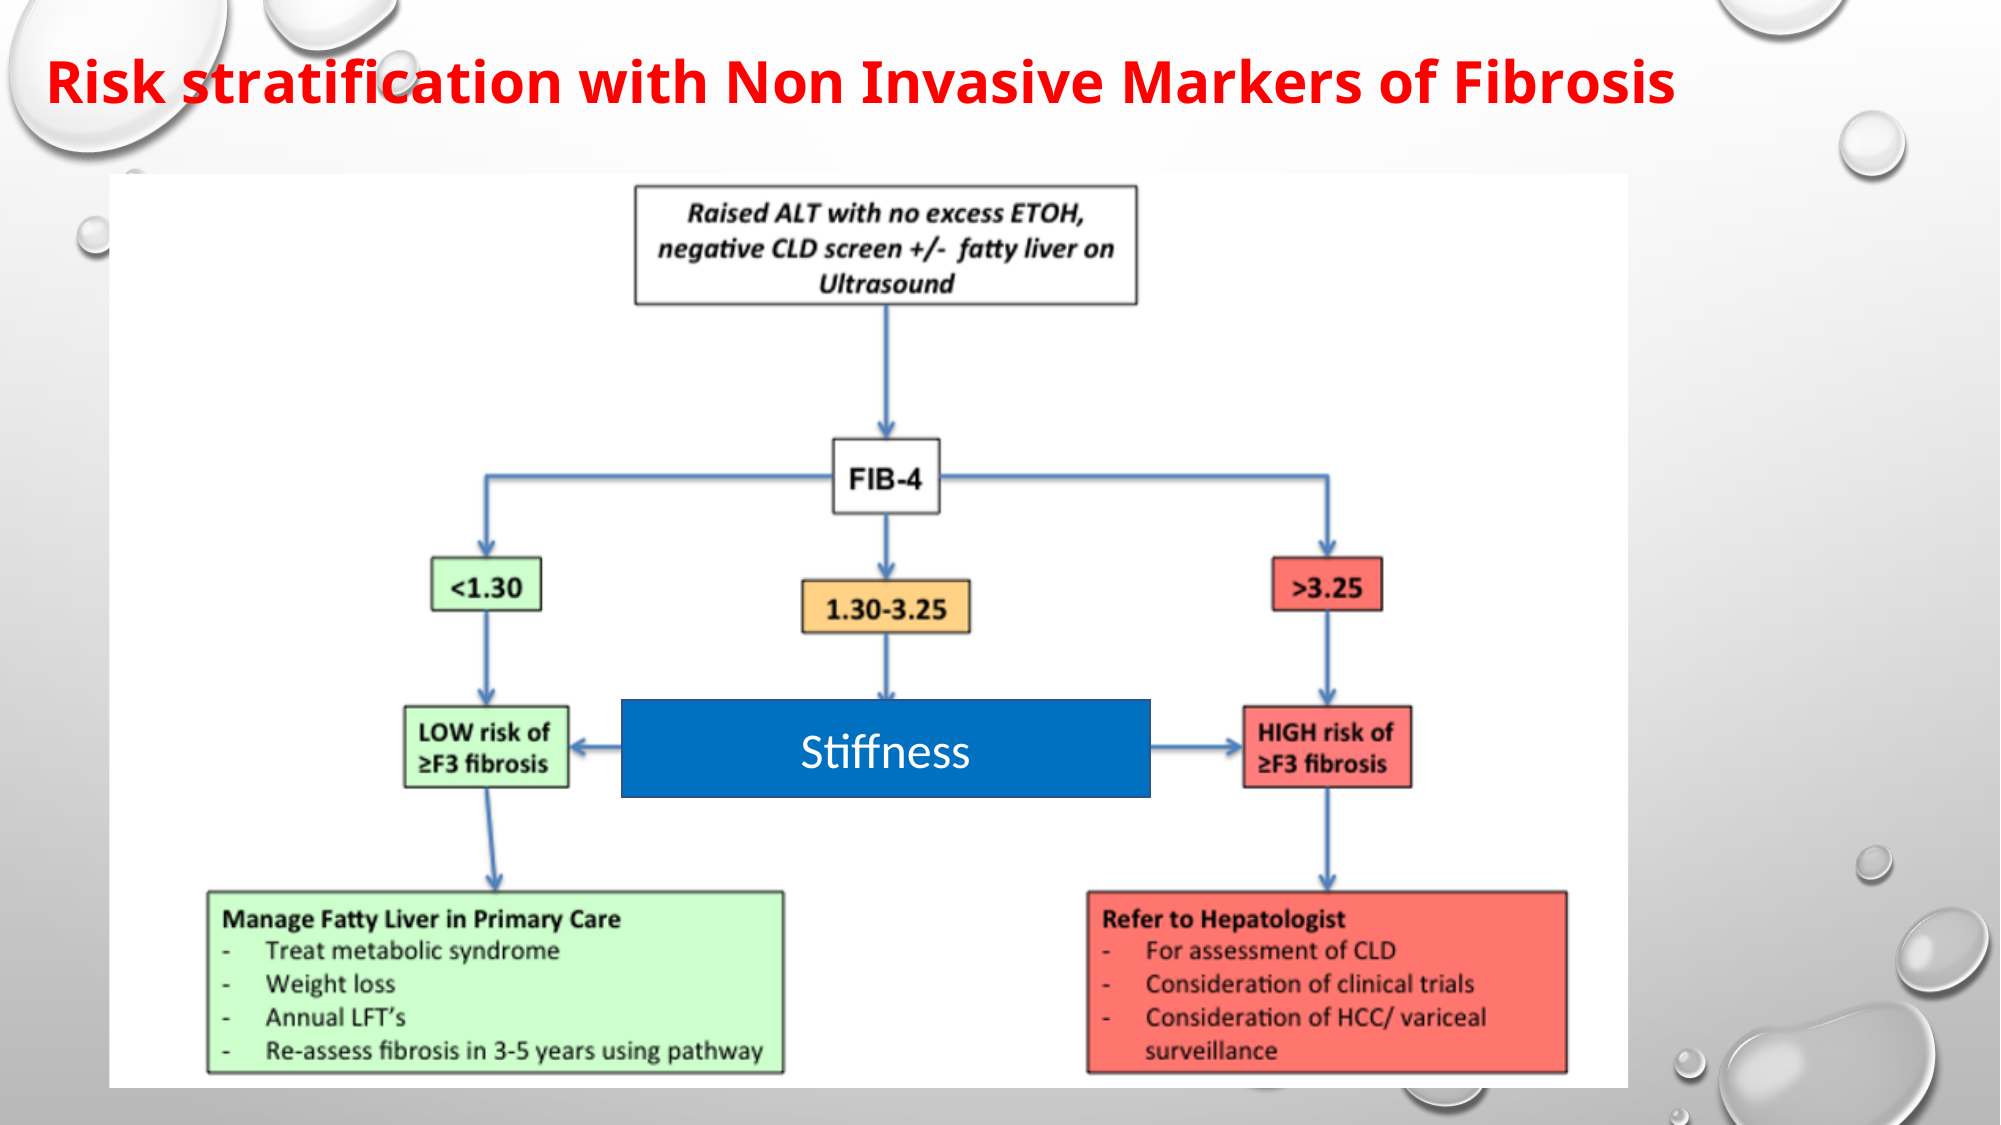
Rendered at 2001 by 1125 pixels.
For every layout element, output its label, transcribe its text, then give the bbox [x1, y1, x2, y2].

text_box Risk stratification with Non Invasive Markers of Fibrosis [30, 38, 1693, 123]
text_box Stiffness [622, 700, 1150, 797]
picture [109, 174, 1629, 1088]
